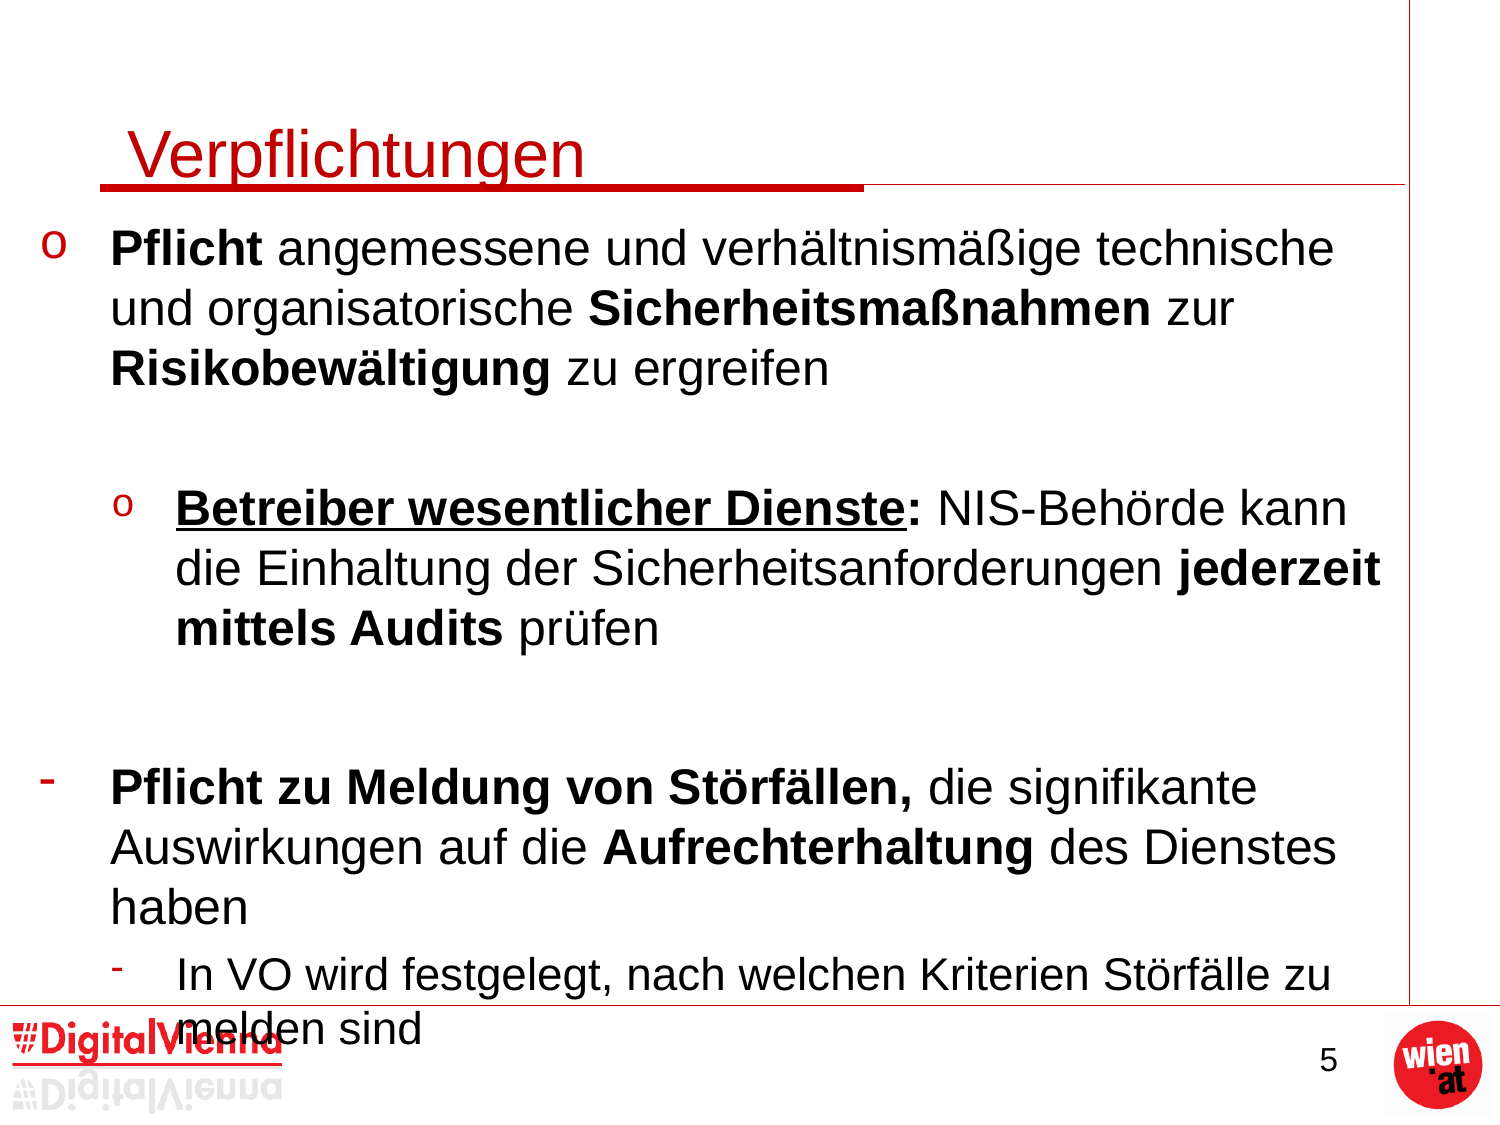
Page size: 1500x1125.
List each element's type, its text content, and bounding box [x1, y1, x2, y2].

title Verpflichtungen [94, 23, 1407, 199]
picture [280, 1033, 290, 1041]
picture [1383, 1014, 1493, 1118]
picture [280, 1022, 290, 1030]
picture [255, 1022, 267, 1041]
list Pflicht angemessene und verhältnismäßige technische und organisatorische Sicherheitsmaßnahmen zur Risikobewältigung zu ergreifen Betreiber wesentlicher Dienste: NIS-Behörde kann die Einhaltung der Sicherheitsanforderungen jederzeit mittels Audits prüfen Pflicht zu Meldung von Störfällen, die signifikante Auswirkungen auf die Aufrechterhaltung des Dienstes haben In VO wird festgelegt, nach welchen Kriterien Störfälle zu melden sind [0, 208, 1443, 964]
picture [5, 1016, 290, 1117]
